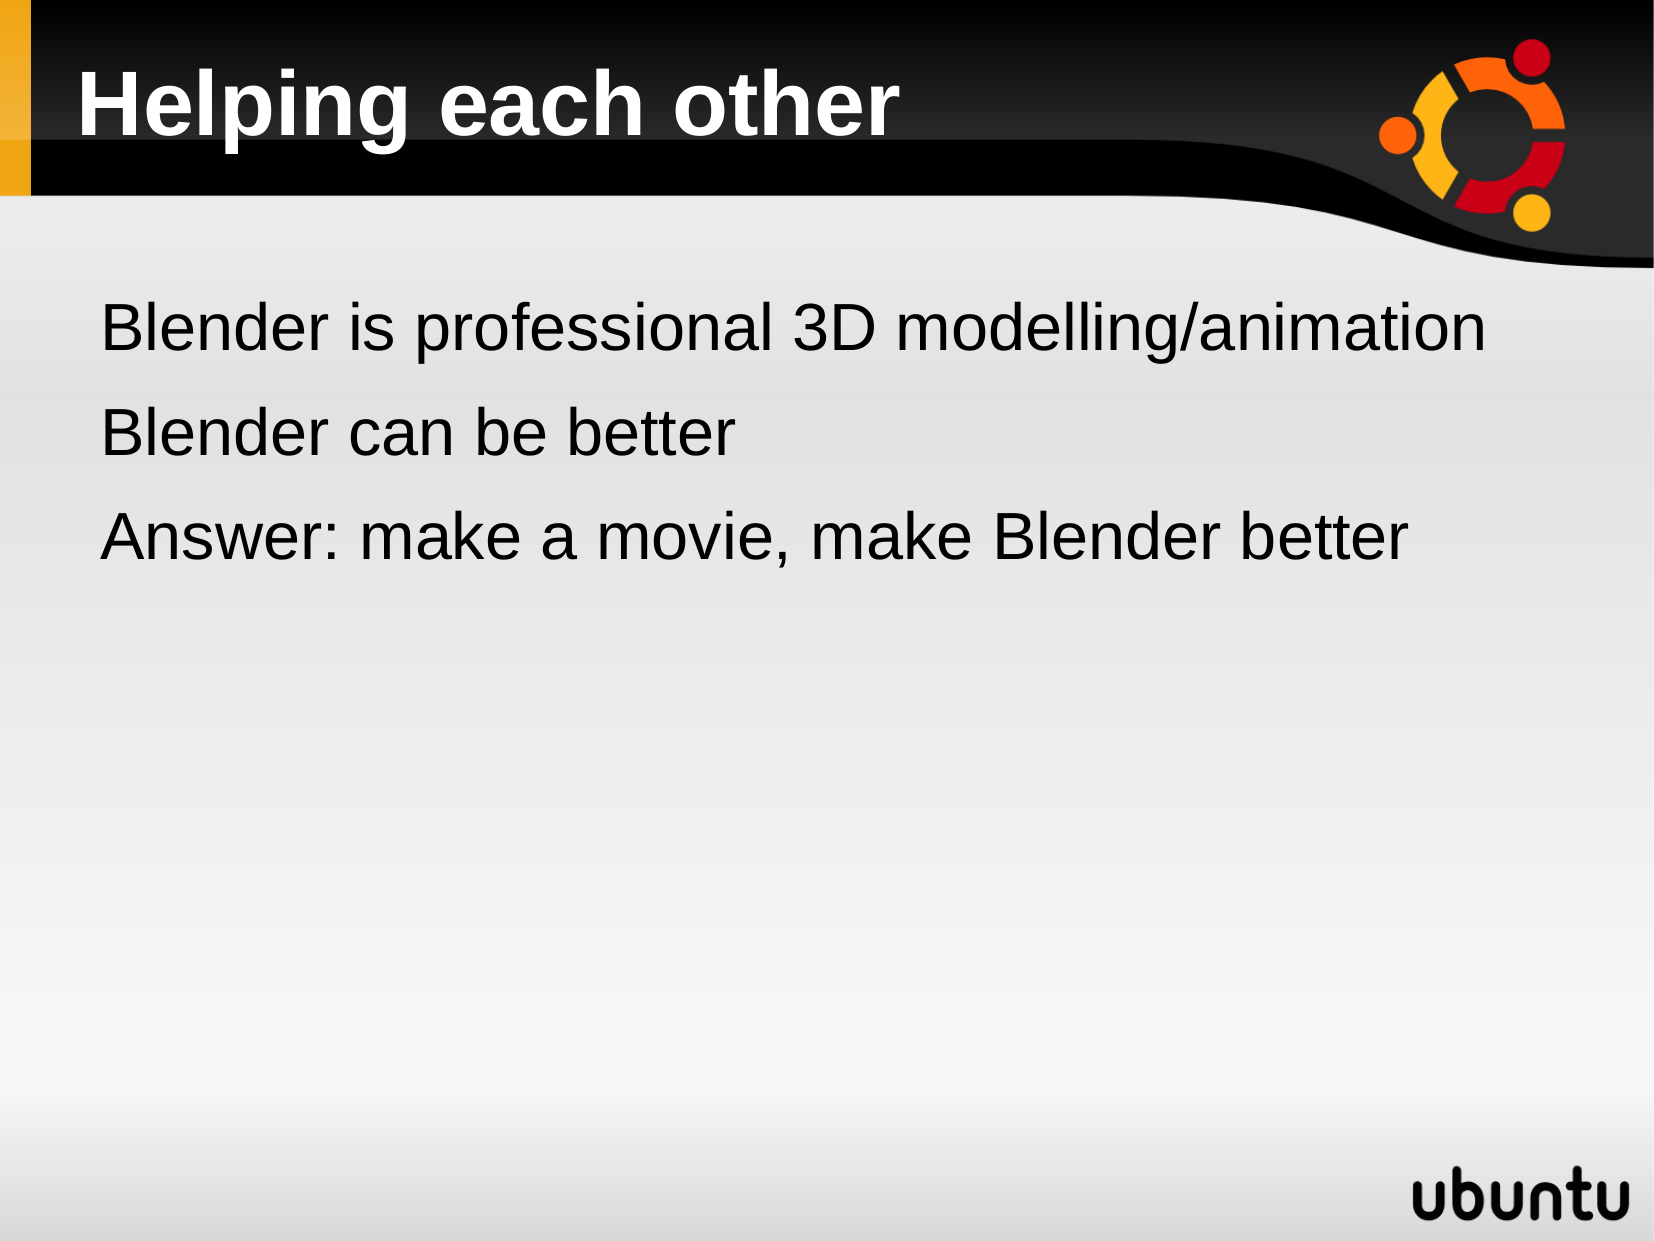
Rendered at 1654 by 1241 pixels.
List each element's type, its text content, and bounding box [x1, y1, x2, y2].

title Helping each other [76, 0, 1565, 208]
list Blender is professional 3D modelling/animation Blender can be better Answer: make a movie, make Blender better [82, 290, 1571, 1109]
picture [0, 0, 1654, 1241]
